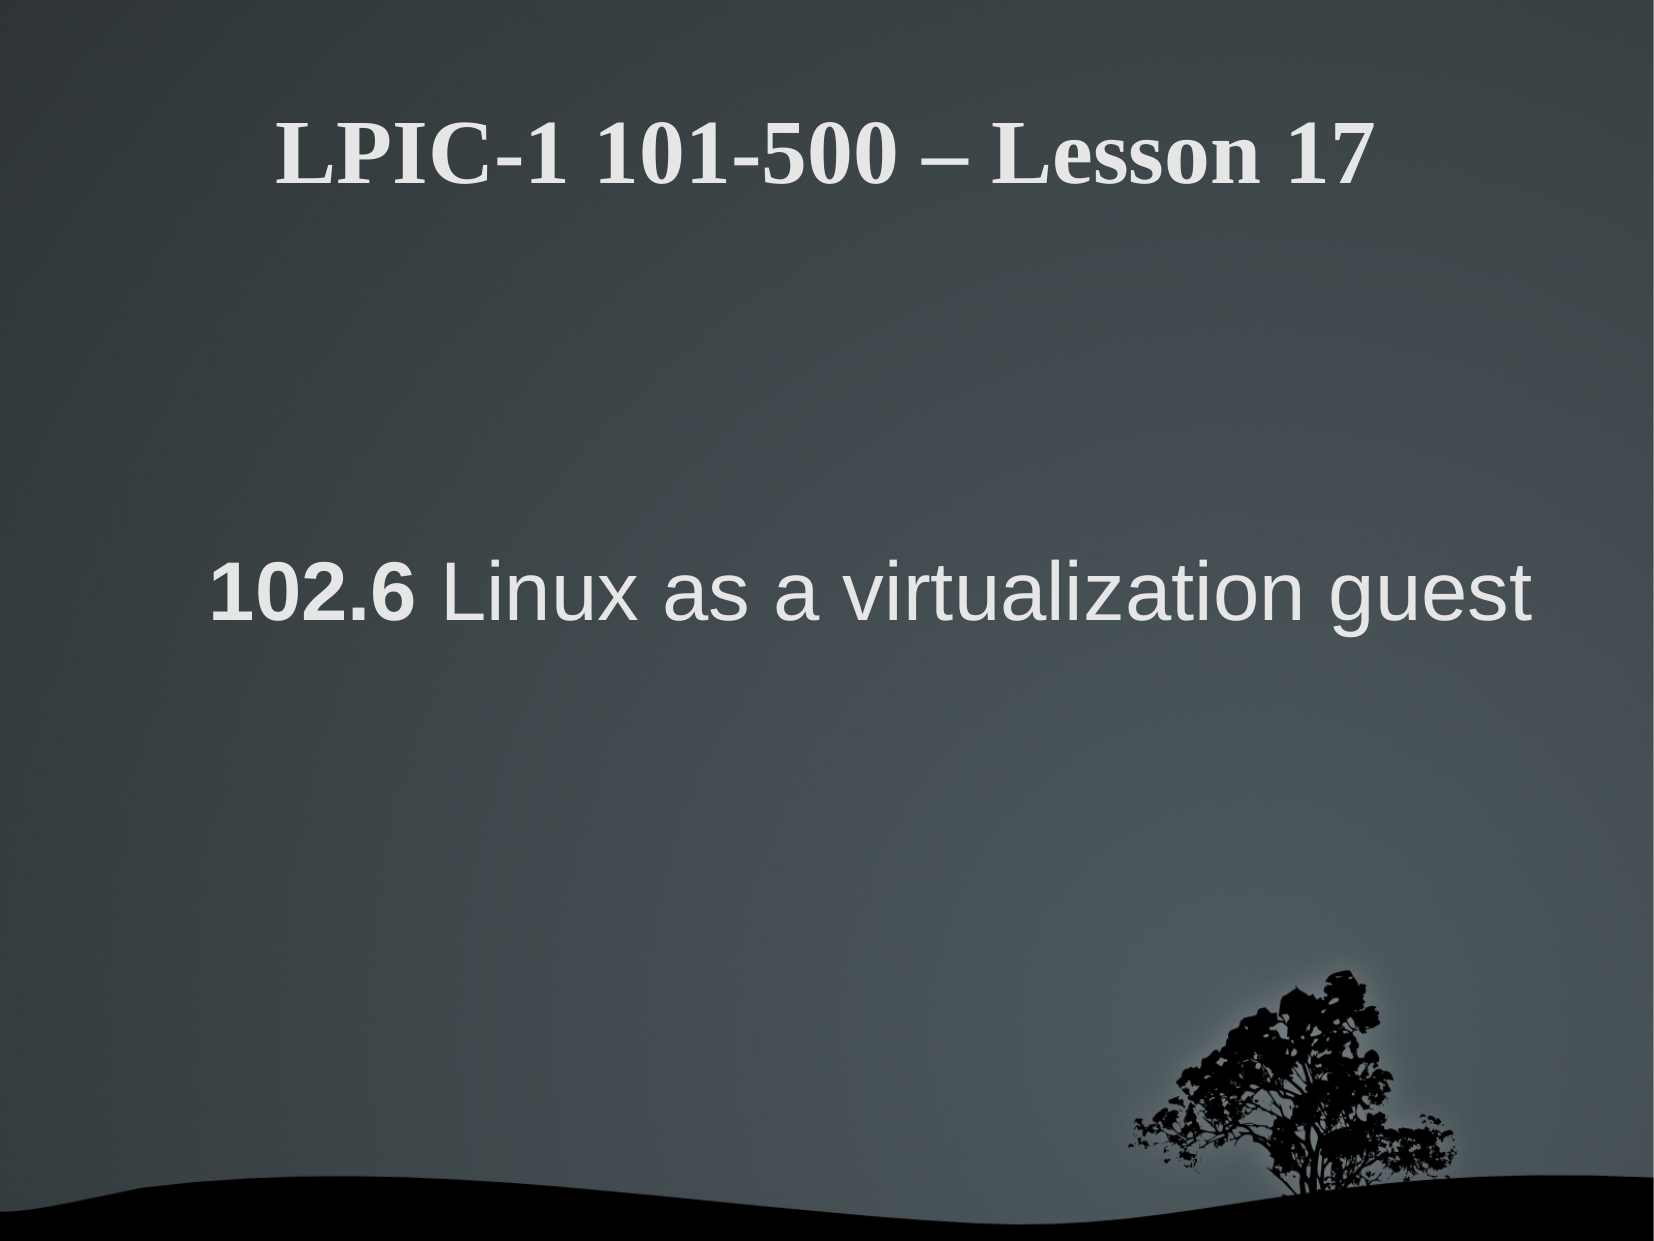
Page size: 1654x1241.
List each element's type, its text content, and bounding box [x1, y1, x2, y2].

title LPIC-1 101-500 – Lesson 17 [82, 49, 1571, 257]
picture [0, 0, 1654, 1241]
list 102.6 Linux as a virtualization guest [82, 290, 1571, 1109]
